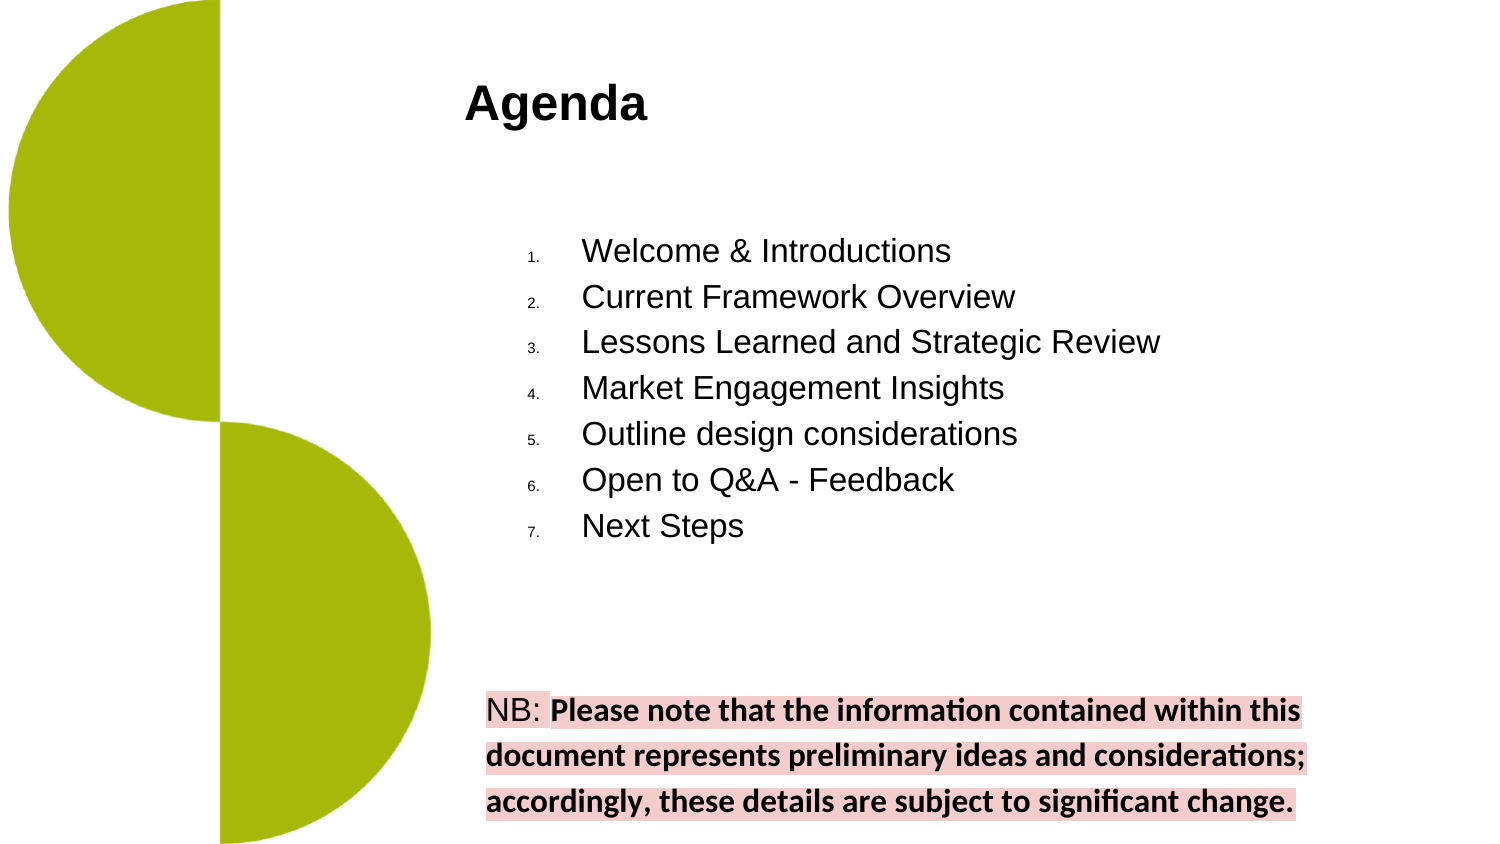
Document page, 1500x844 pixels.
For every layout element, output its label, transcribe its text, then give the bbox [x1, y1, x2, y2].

title Agenda [464, 70, 1390, 175]
text_box Welcome & Introductions Current Framework Overview Lessons Learned and Strategic Review Market Engagement Insights Outline design considerations Open to Q&A - Feedback Next Steps NB: Please note that the information contained within this document represents preliminary ideas and considerations; accordingly, these details are subject to significant change. [470, 207, 1390, 817]
